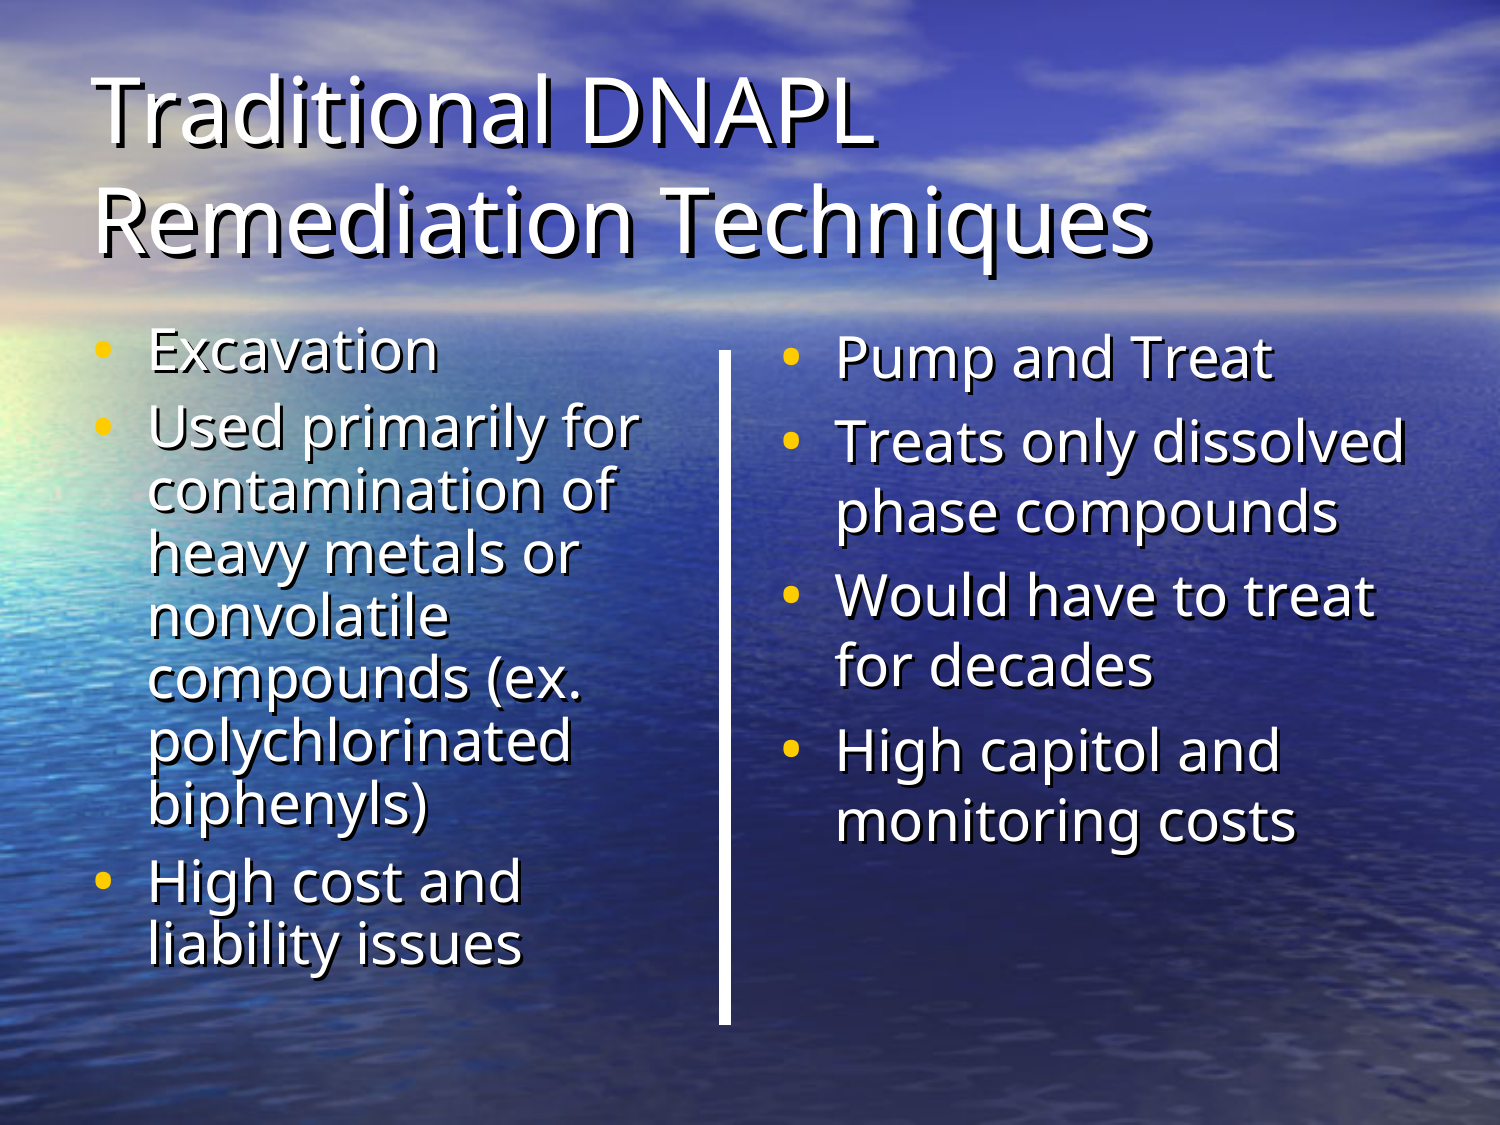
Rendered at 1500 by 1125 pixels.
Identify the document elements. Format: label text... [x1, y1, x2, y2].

list Excavation Used primarily for contamination of heavy metals or nonvolatile compounds (ex. polychlorinated biphenyls) High cost and liability issues [74, 312, 737, 988]
list Pump and Treat Treats only dissolved phase compounds Would have to treat for decades High capitol and monitoring costs [763, 312, 1425, 988]
picture [0, 0, 1500, 1125]
title Traditional DNAPL Remediation Techniques [75, 43, 1426, 279]
